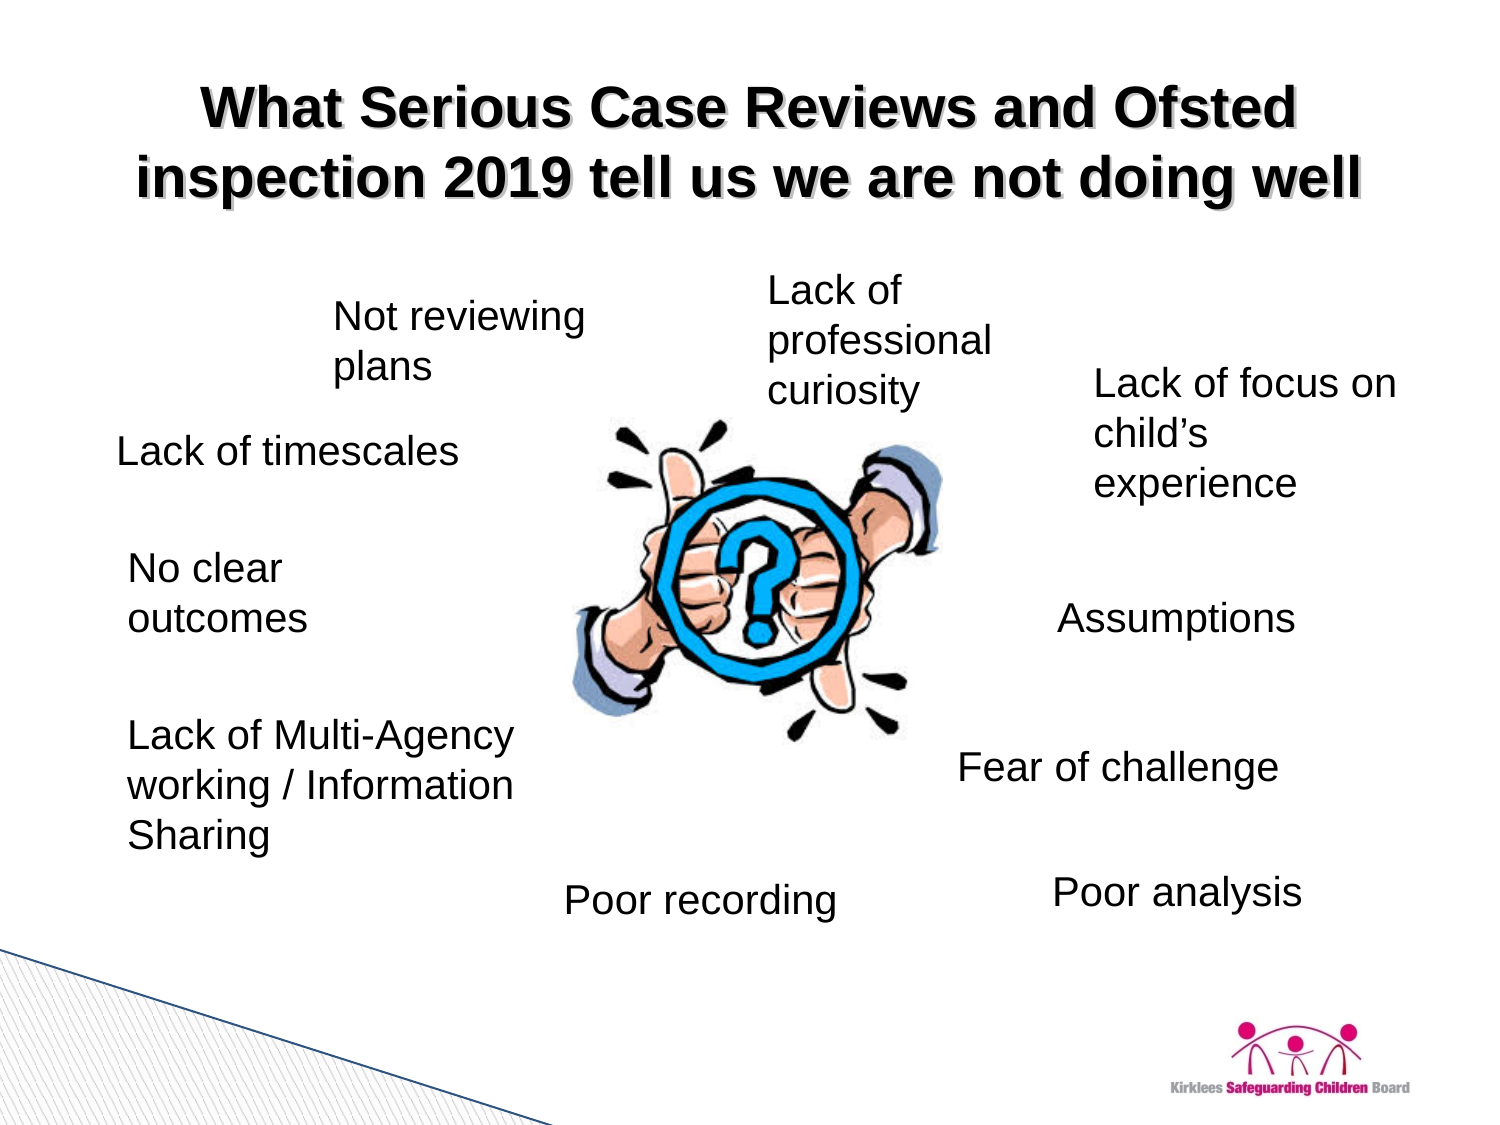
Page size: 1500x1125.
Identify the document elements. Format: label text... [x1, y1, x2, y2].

text_box Lack of focus on child’s experience [1078, 348, 1421, 516]
text_box Assumptions [1042, 583, 1314, 650]
text_box Poor analysis [1037, 857, 1321, 923]
text_box Poor recording [548, 865, 855, 931]
text_box Lack of timescales [100, 416, 478, 482]
text_box Lack of professional curiosity [752, 255, 1095, 422]
text_box Lack of Multi-Agency working / Information Sharing [112, 700, 609, 868]
text_box No clear outcomes [112, 533, 420, 650]
text_box Not reviewing plans [317, 281, 702, 398]
picture [572, 417, 943, 745]
text_box Fear of challenge [942, 731, 1298, 798]
title What Serious Case Reviews and Ofsted inspection 2019 tell us we are not doing well [75, 45, 1426, 233]
